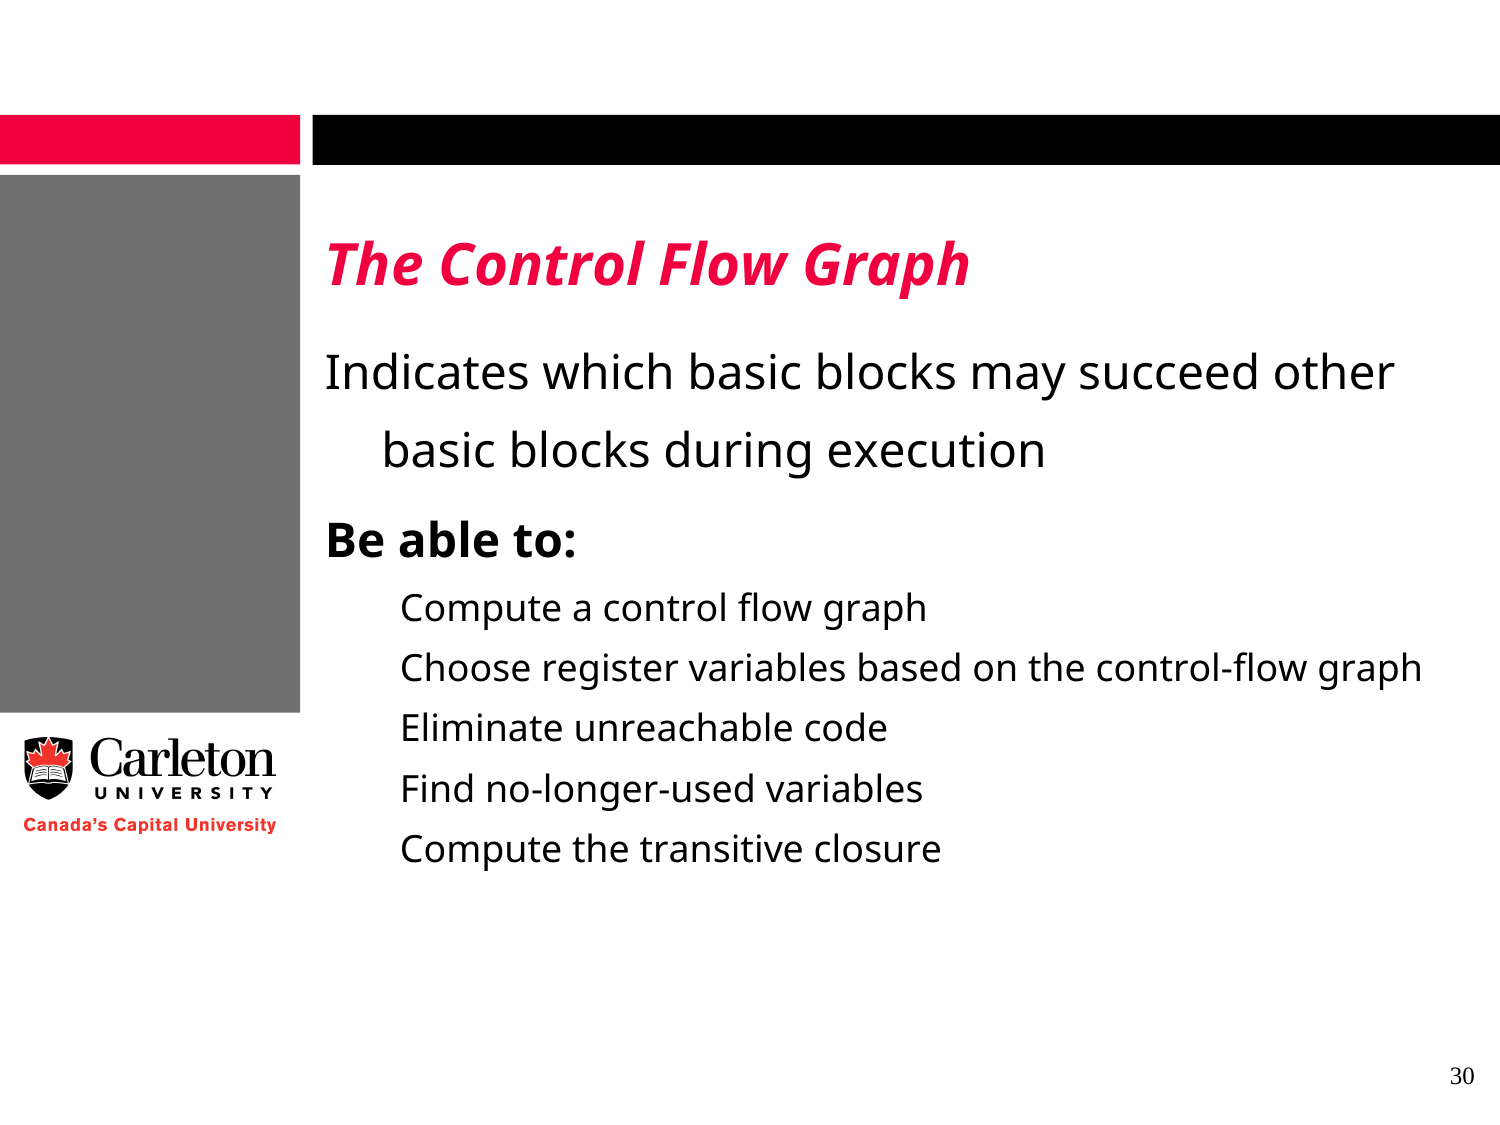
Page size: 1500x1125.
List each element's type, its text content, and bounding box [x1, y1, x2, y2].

title The Control Flow Graph [324, 194, 1450, 324]
list Indicates which basic blocks may succeed other basic blocks during execution Be able to: Compute a control flow graph Choose register variables based on the control-flow graph Eliminate unreachable code Find no-longer-used variables Compute the transitive closure [324, 324, 1450, 1036]
picture [24, 737, 276, 834]
